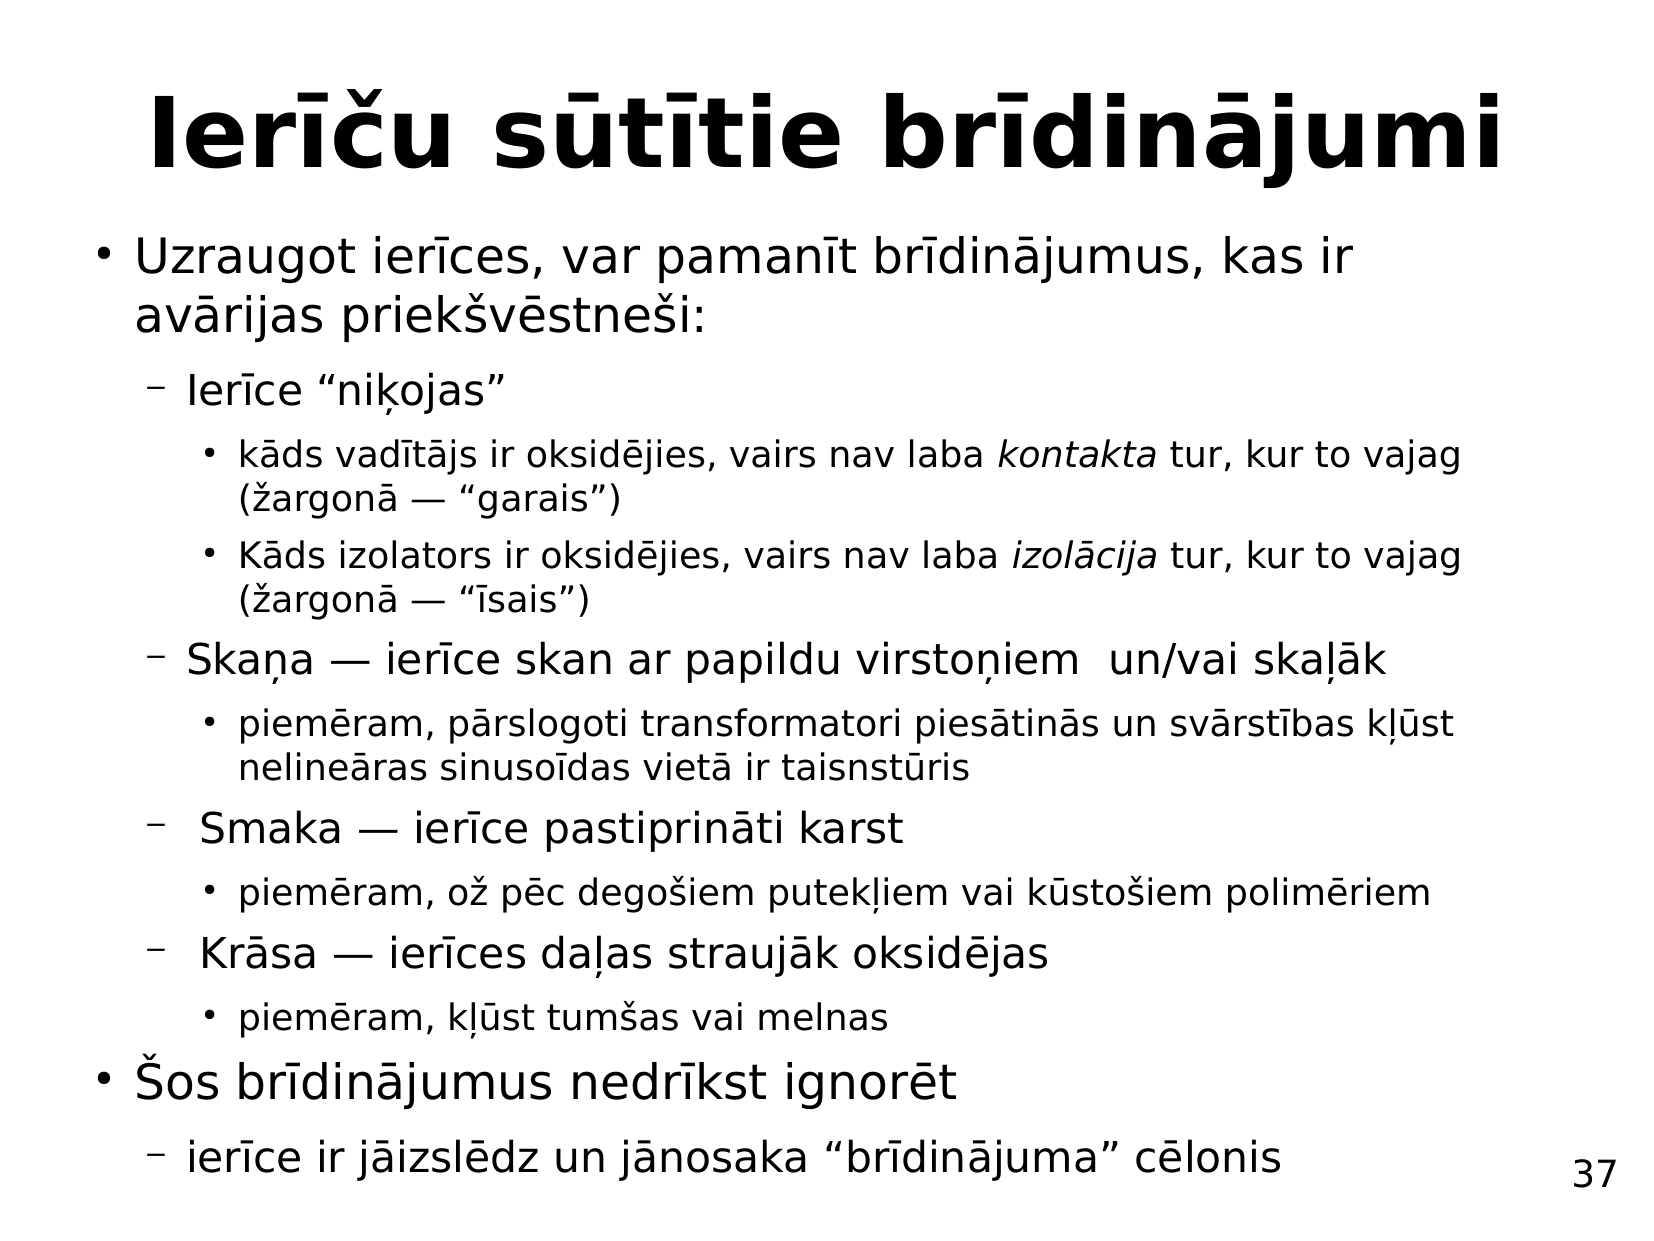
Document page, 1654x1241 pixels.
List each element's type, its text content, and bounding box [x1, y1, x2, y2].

list Uzraugot ierīces, var pamanīt brīdinājumus, kas ir avārijas priekšvēstneši: Ierīce “niķojas” kāds vadītājs ir oksidējies, vairs nav laba kontakta tur, kur to vajag (žargonā — “garais”) Kāds izolators ir oksidējies, vairs nav laba izolācija tur, kur to vajag (žargonā — “īsais”) Skaņa — ierīce skan ar papildu virstoņiem un/vai skaļāk piemēram, pārslogoti transformatori piesātinās un svārstības kļūst nelineāras sinusoīdas vietā ir taisnstūris Smaka — ierīce pastiprināti karst piemēram, ož pēc degošiem putekļiem vai kūstošiem polimēriem Krāsa — ierīces daļas straujāk oksidējas piemēram, kļūst tumšas vai melnas Šos brīdinājumus nedrīkst ignorēt ierīce ir jāizslēdz un jānosaka “brīdinājuma” cēlonis [82, 225, 1538, 1186]
title Ierīču sūtītie brīdinājumi [82, 49, 1571, 196]
